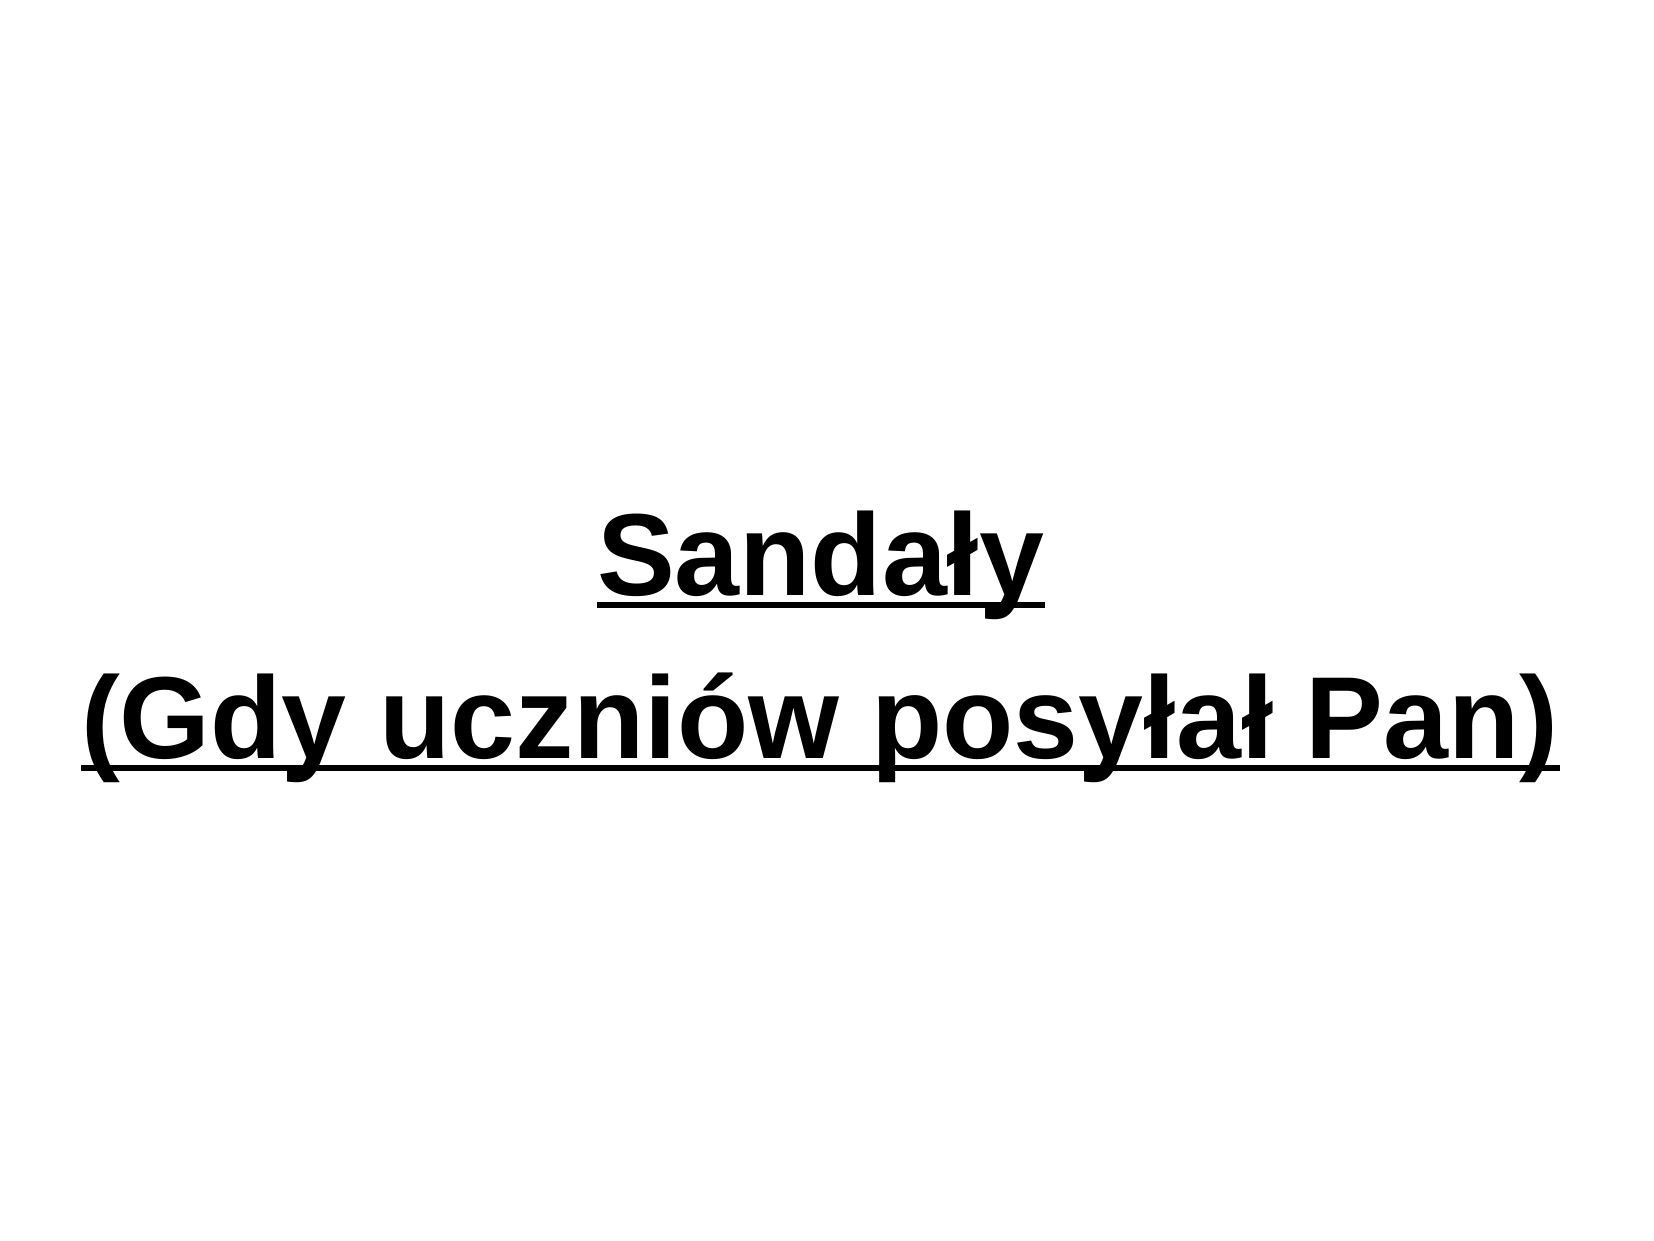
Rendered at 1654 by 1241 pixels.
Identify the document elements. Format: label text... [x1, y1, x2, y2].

subtitle Sandały (Gdy uczniów posyłał Pan) [0, 0, 1642, 1241]
